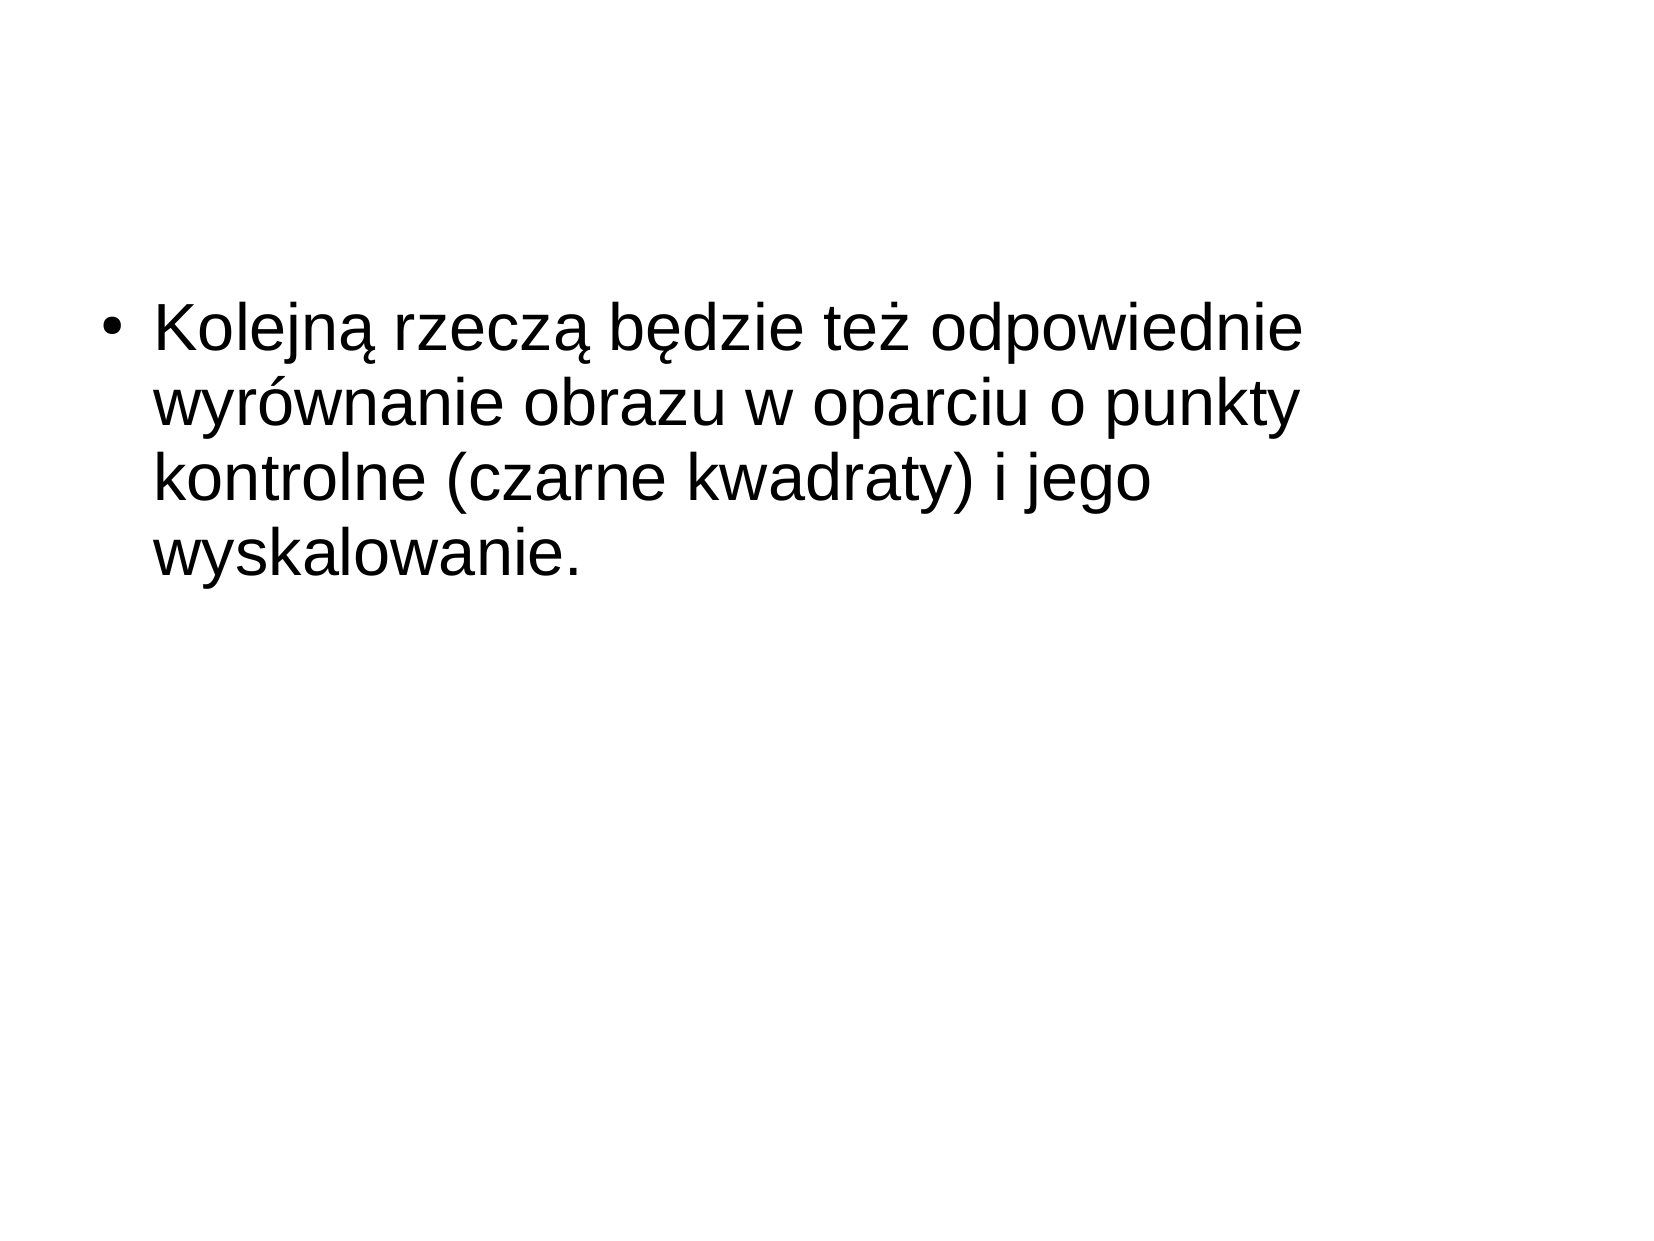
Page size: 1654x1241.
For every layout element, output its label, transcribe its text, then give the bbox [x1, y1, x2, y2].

list Kolejną rzeczą będzie też odpowiednie wyrównanie obrazu w oparciu o punkty kontrolne (czarne kwadraty) i jego wyskalowanie. [82, 290, 1571, 1010]
